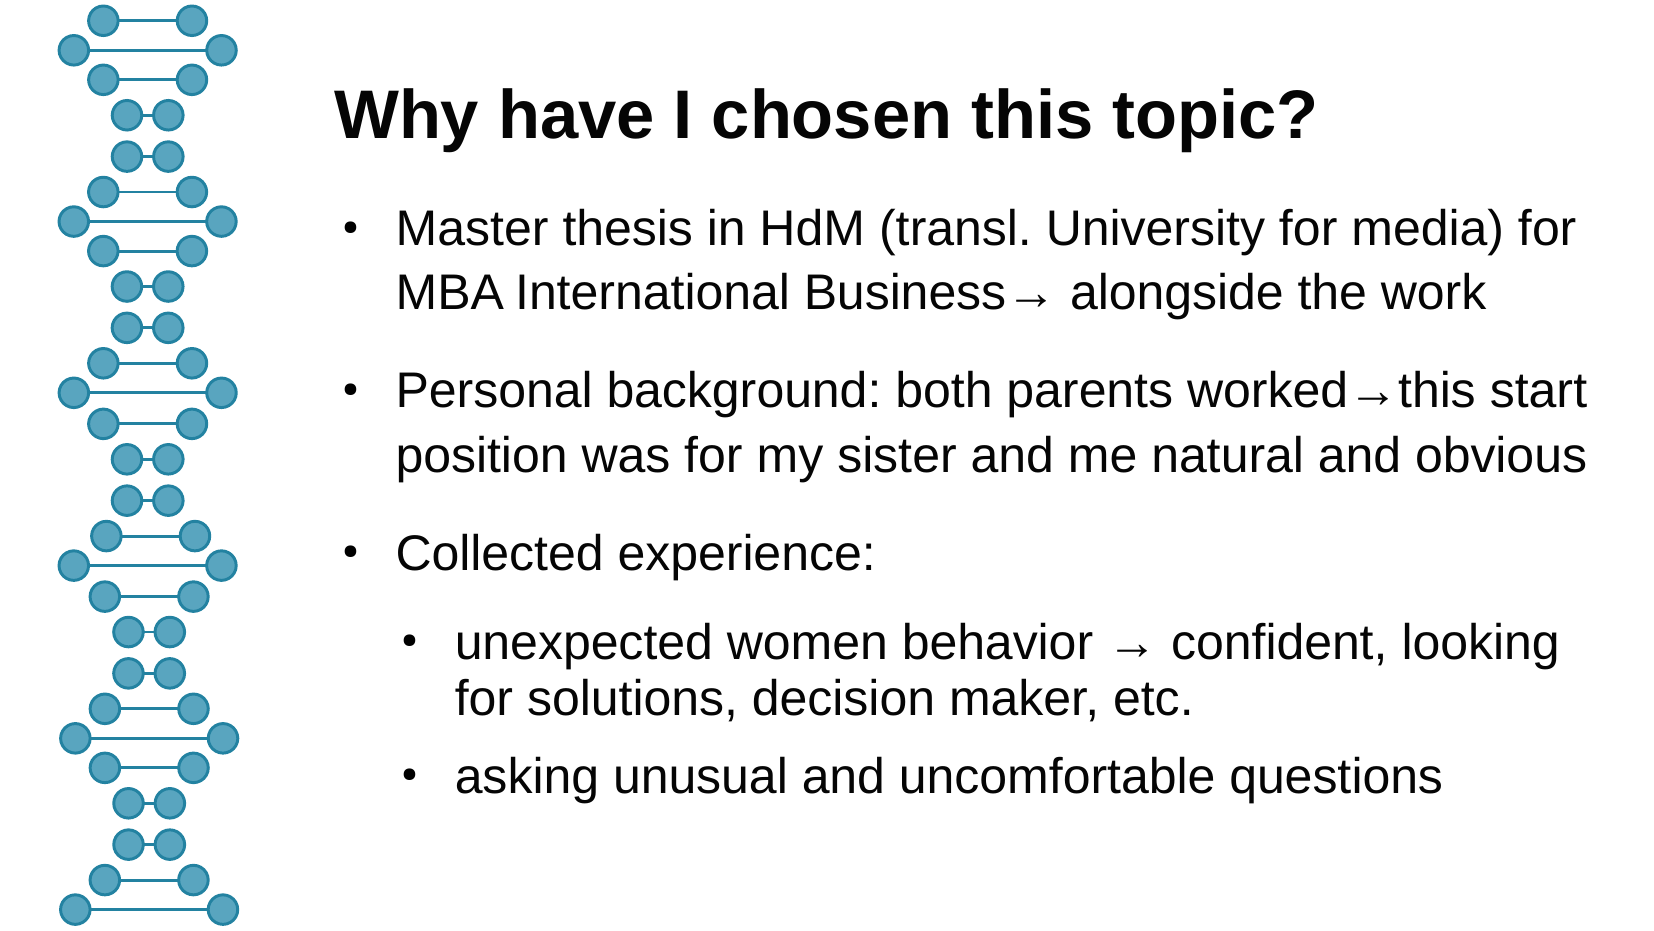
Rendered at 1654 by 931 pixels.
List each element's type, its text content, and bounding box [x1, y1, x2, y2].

title Why have I chosen this topic? [82, 37, 1571, 193]
list Master thesis in HdM (transl. University for media) for MBA International Business→ alongside the work Personal background: both parents worked→this start position was for my sister and me natural and obvious Collected experience: unexpected women behavior → confident, looking for solutions, decision maker, etc. asking unusual and uncomfortable questions [265, 192, 1595, 857]
